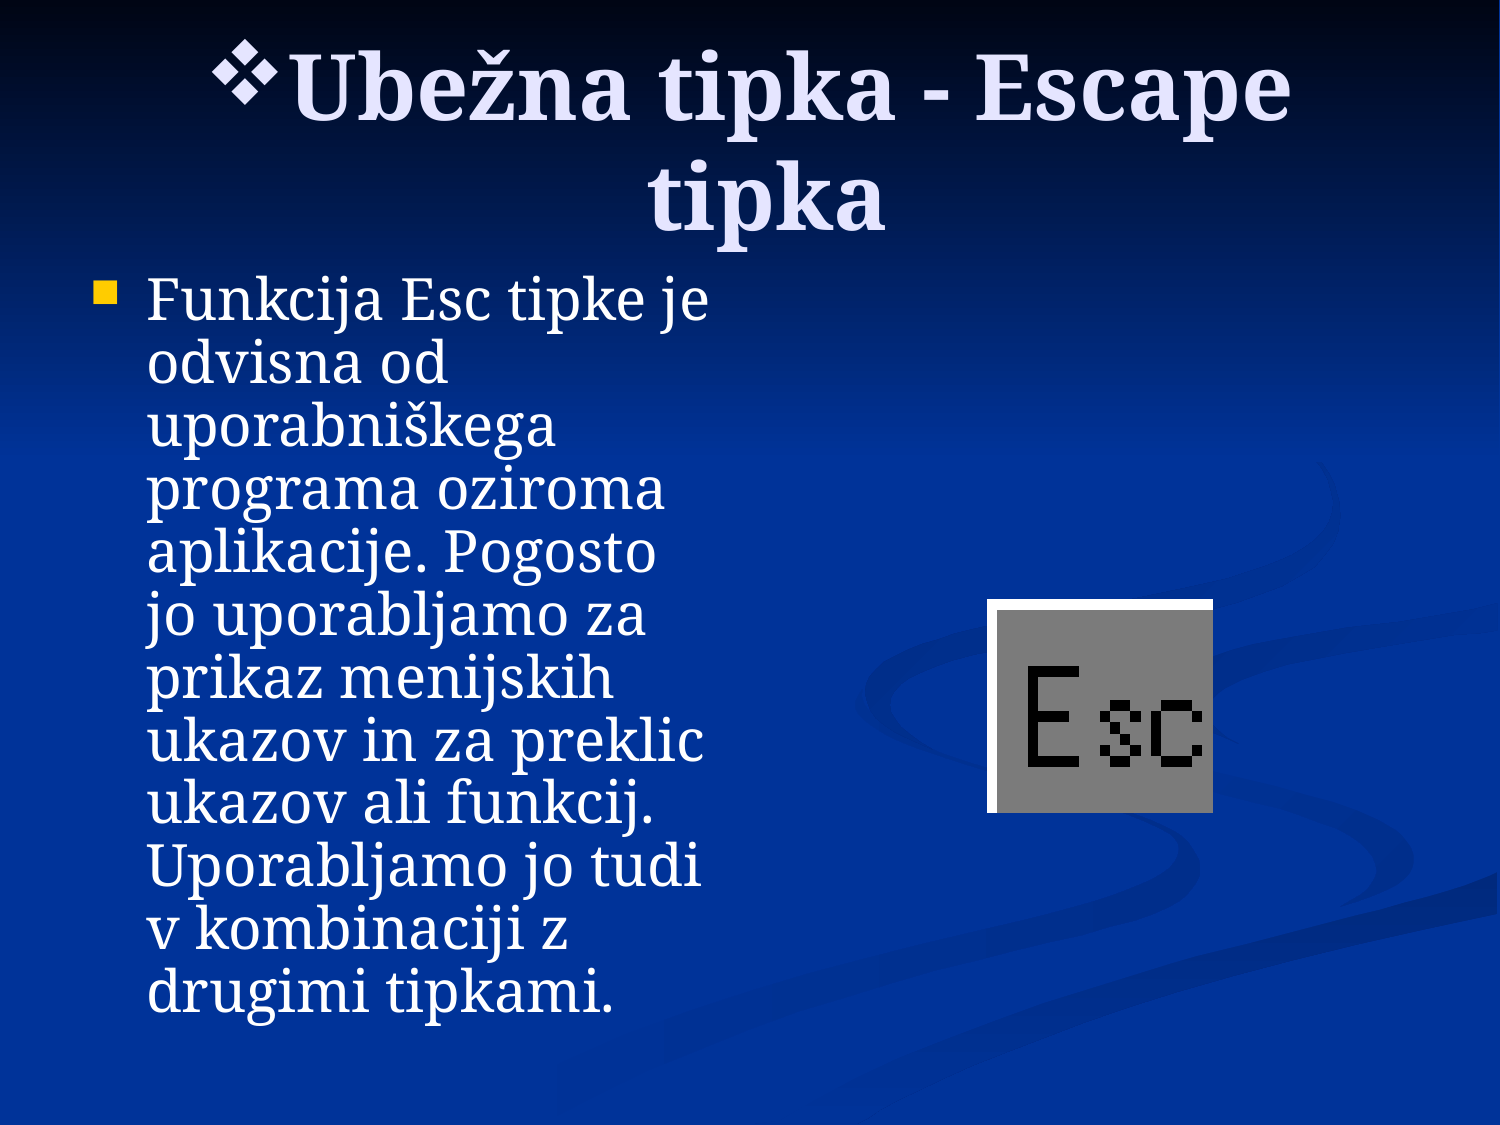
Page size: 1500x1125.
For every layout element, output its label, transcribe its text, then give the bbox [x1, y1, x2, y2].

title Ubežna tipka - Escape tipka [75, 45, 1425, 233]
list Funkcija Esc tipke je odvisna od uporabniškega programa oziroma aplikacije. Pogosto jo uporabljamo za prikaz menijskih ukazov in za preklic ukazov ali funkcij. Uporabljamo jo tudi v kombinaciji z drugimi tipkami. [75, 262, 738, 1005]
picture [987, 599, 1213, 813]
